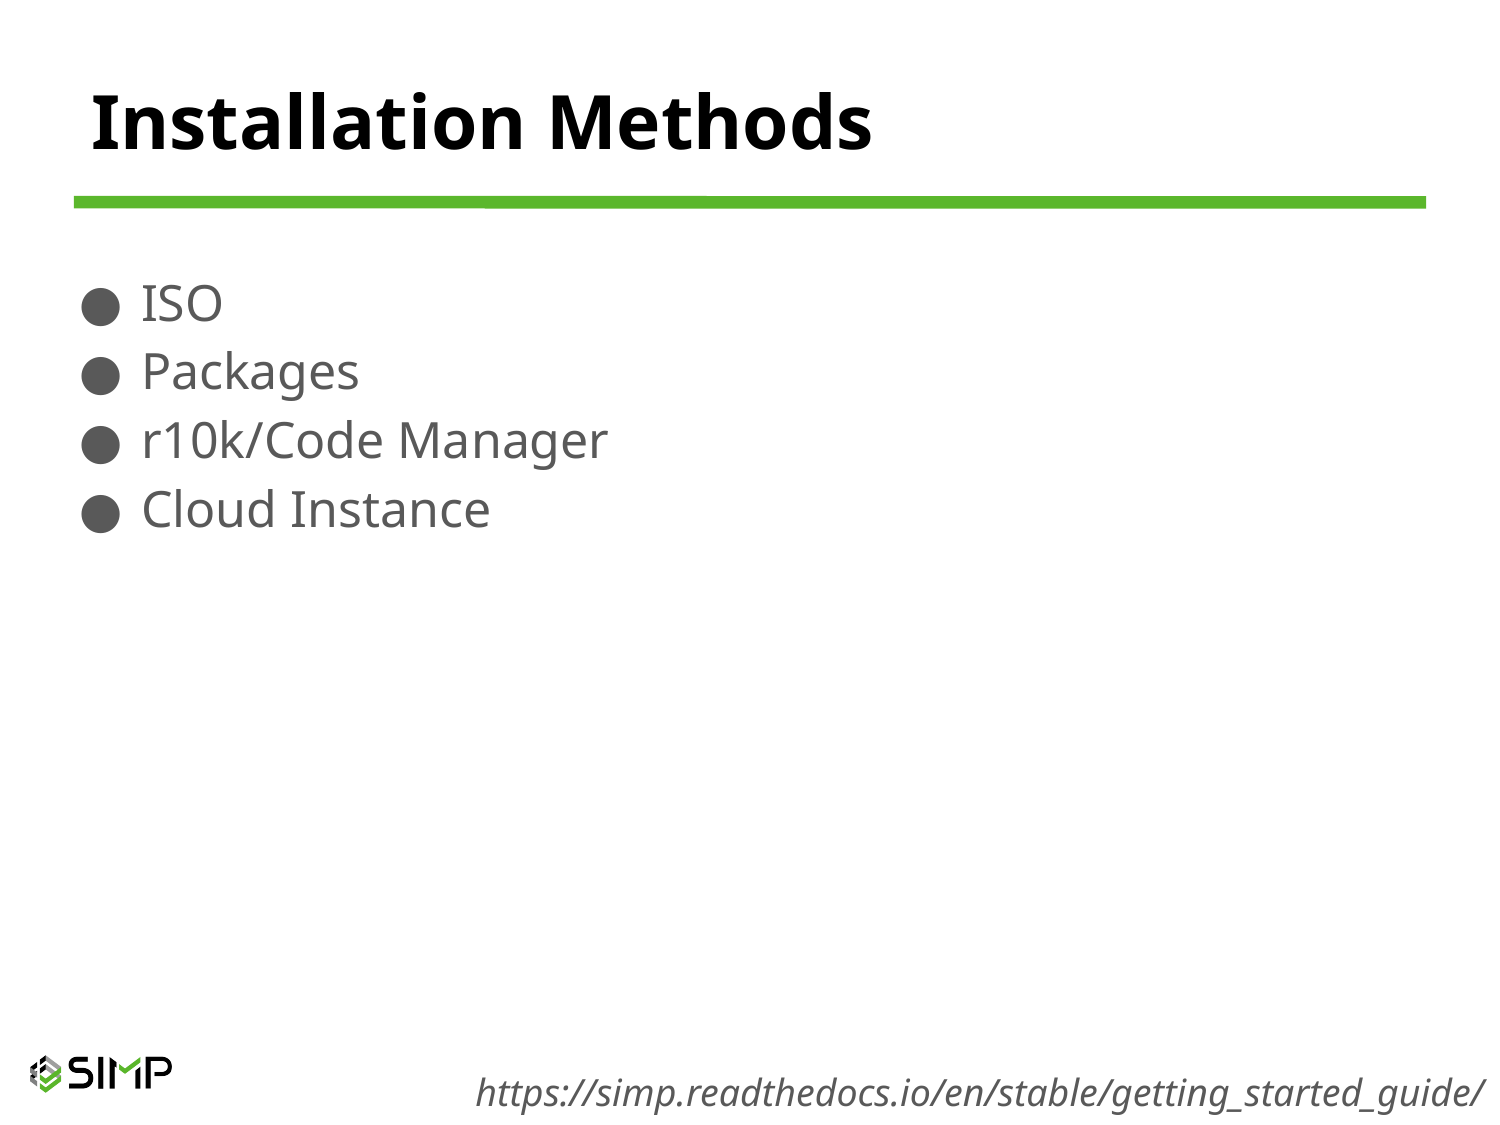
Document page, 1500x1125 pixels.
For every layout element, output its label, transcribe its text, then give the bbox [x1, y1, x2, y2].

list ISO Packages r10k/Code Manager Cloud Instance [51, 246, 1449, 995]
picture [30, 1055, 172, 1093]
title Installation Methods [76, 59, 1429, 185]
subtitle https://simp.readthedocs.io/en/stable/getting_started_guide/Installation_Options/ [219, 1047, 1500, 1125]
